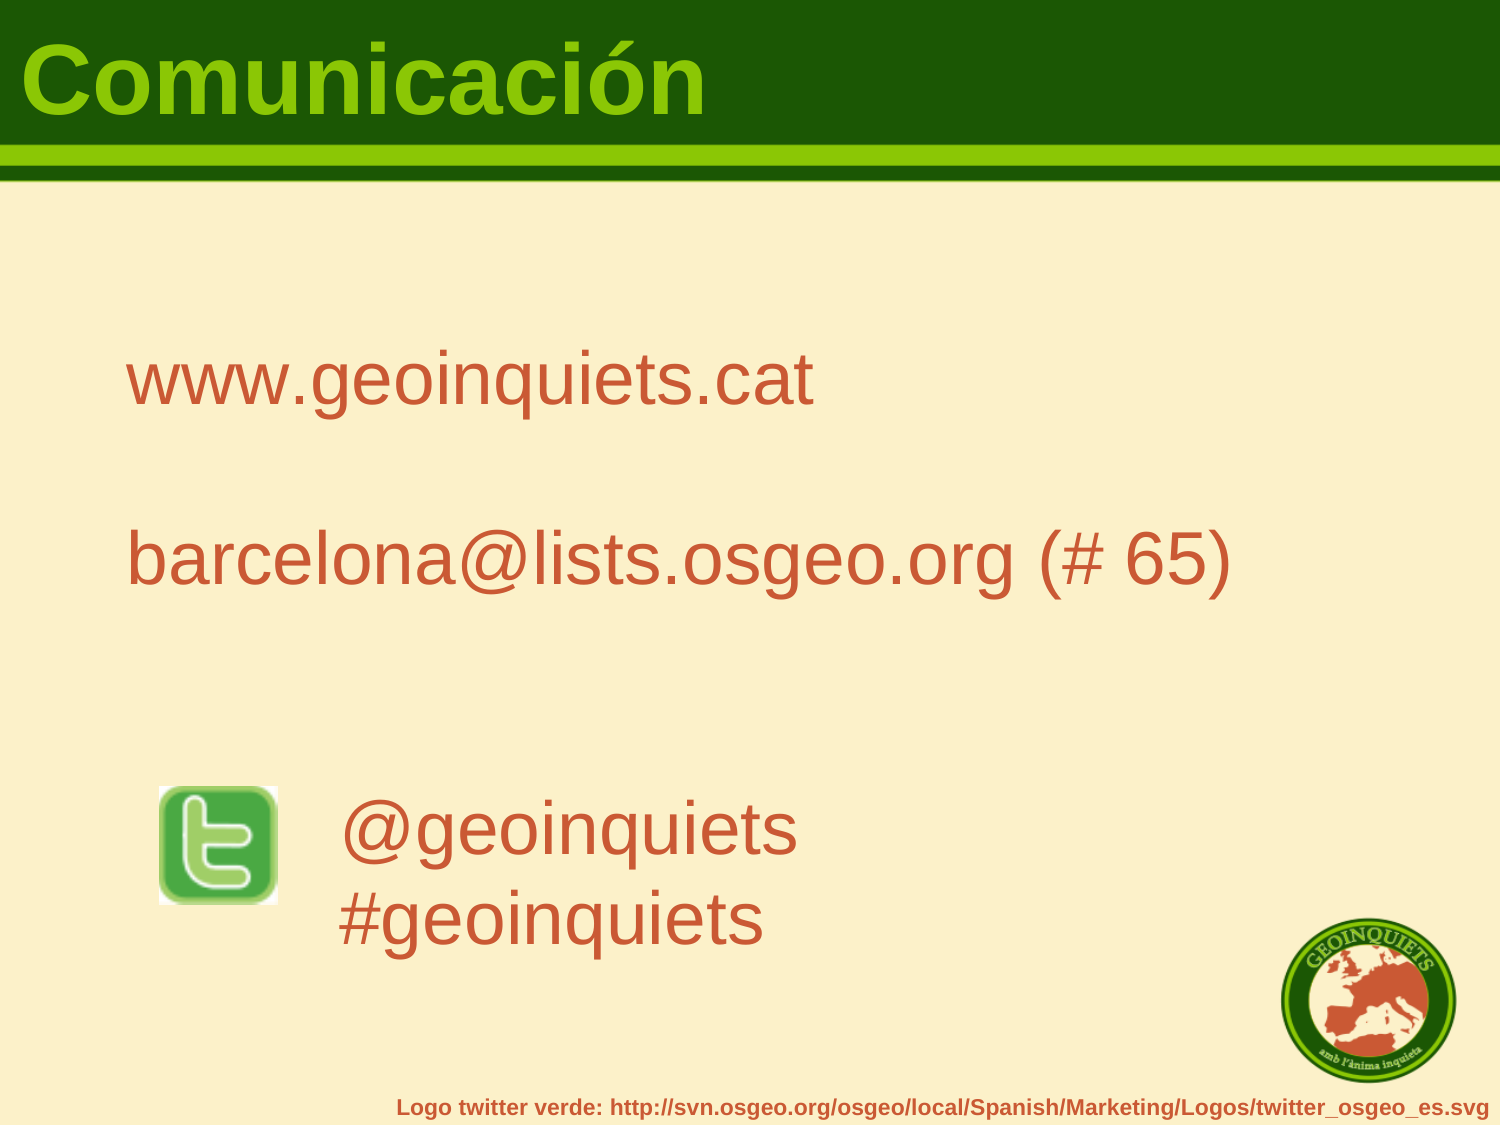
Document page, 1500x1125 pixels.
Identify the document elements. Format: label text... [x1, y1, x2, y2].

text_box Comunicación [5, 7, 1500, 143]
picture [0, 0, 1500, 1125]
text_box Logo twitter verde: http://svn.osgeo.org/osgeo/local/Spanish/Marketing/Logos/twitter_osgeo_es.svg [265, 1085, 1500, 1125]
text_box www.geoinquiets.cat barcelona@lists.osgeo.org (# 65) @geoinquiets #geoinquiets [112, 231, 1400, 1058]
